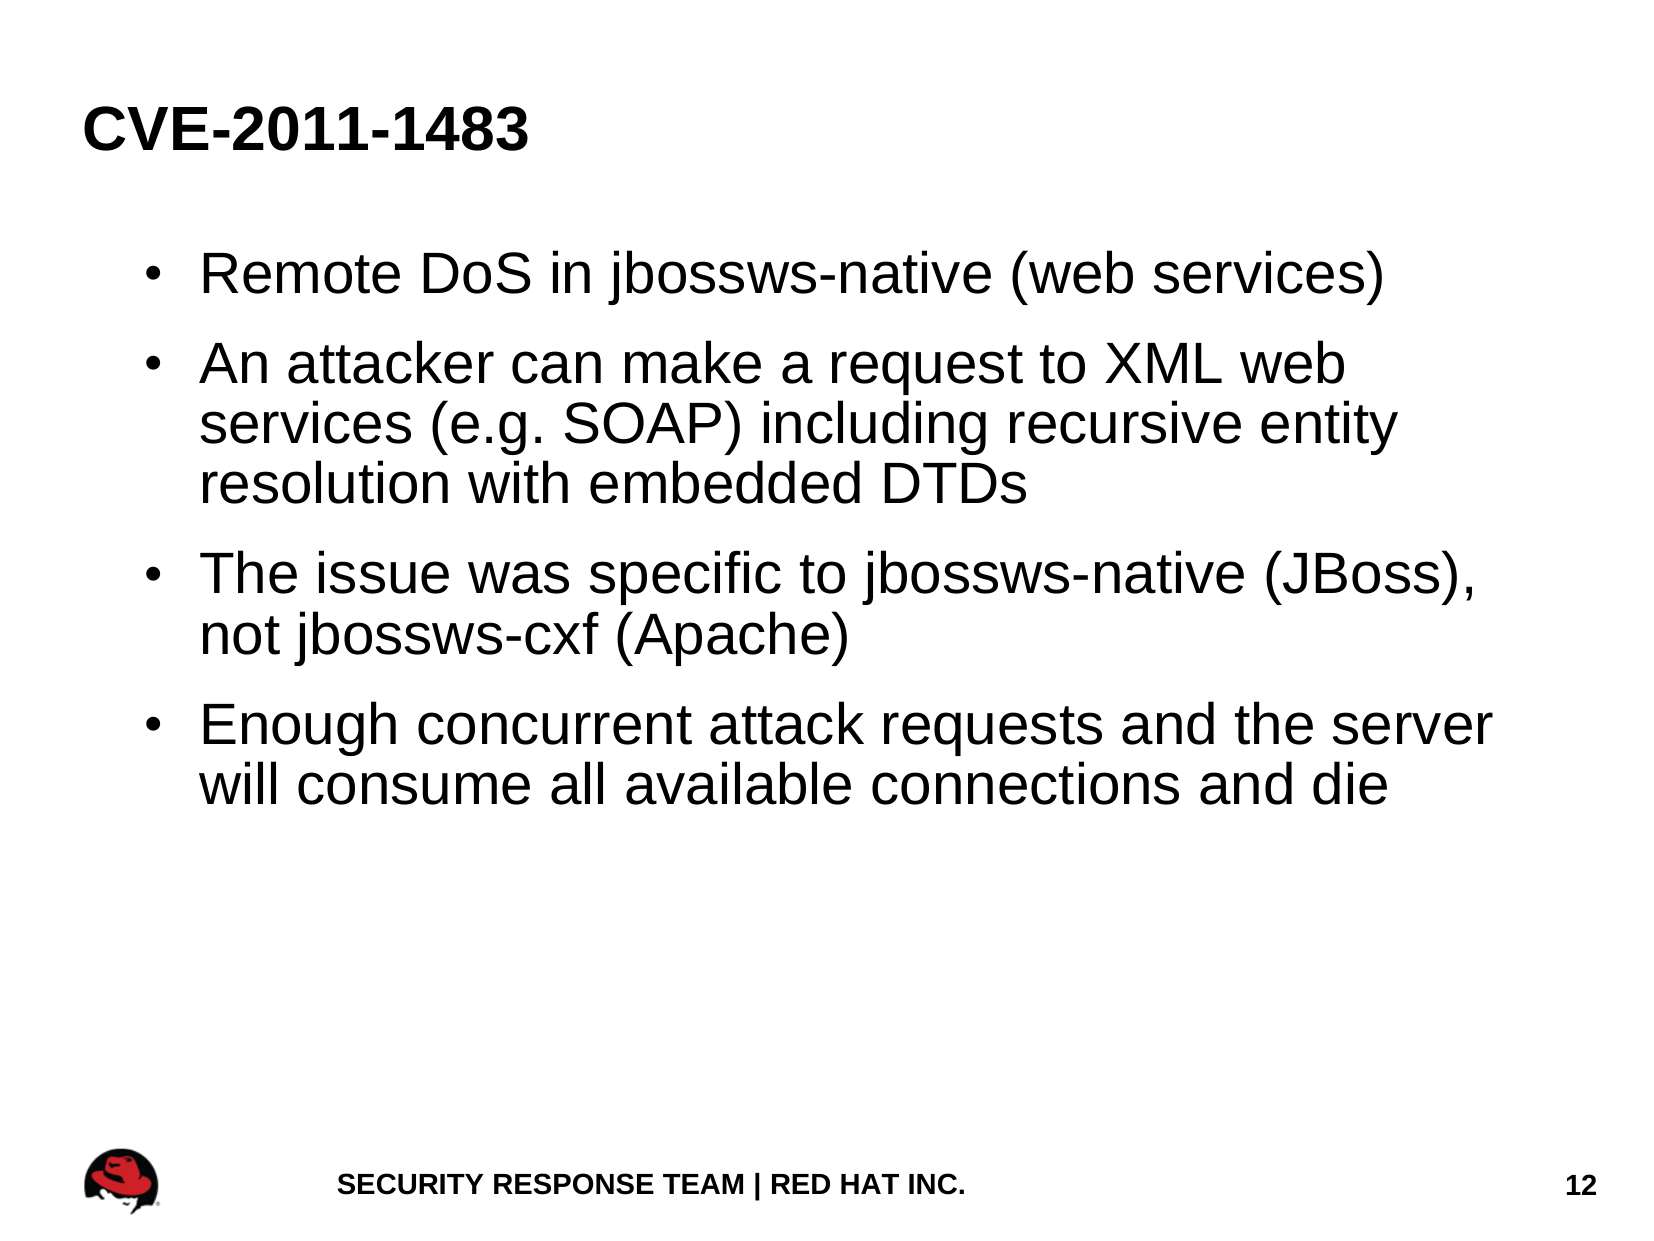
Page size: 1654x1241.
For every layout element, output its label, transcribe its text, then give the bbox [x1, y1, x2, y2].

list Remote DoS in jbossws-native (web services) An attacker can make a request to XML web services (e.g. SOAP) including recursive entity resolution with embedded DTDs The issue was specific to jbossws-native (JBoss), not jbossws-cxf (Apache) Enough concurrent attack requests and the server will consume all available connections and die [86, 244, 1575, 1039]
title CVE-2011-1483 [82, 37, 1571, 225]
picture [83, 1146, 166, 1224]
